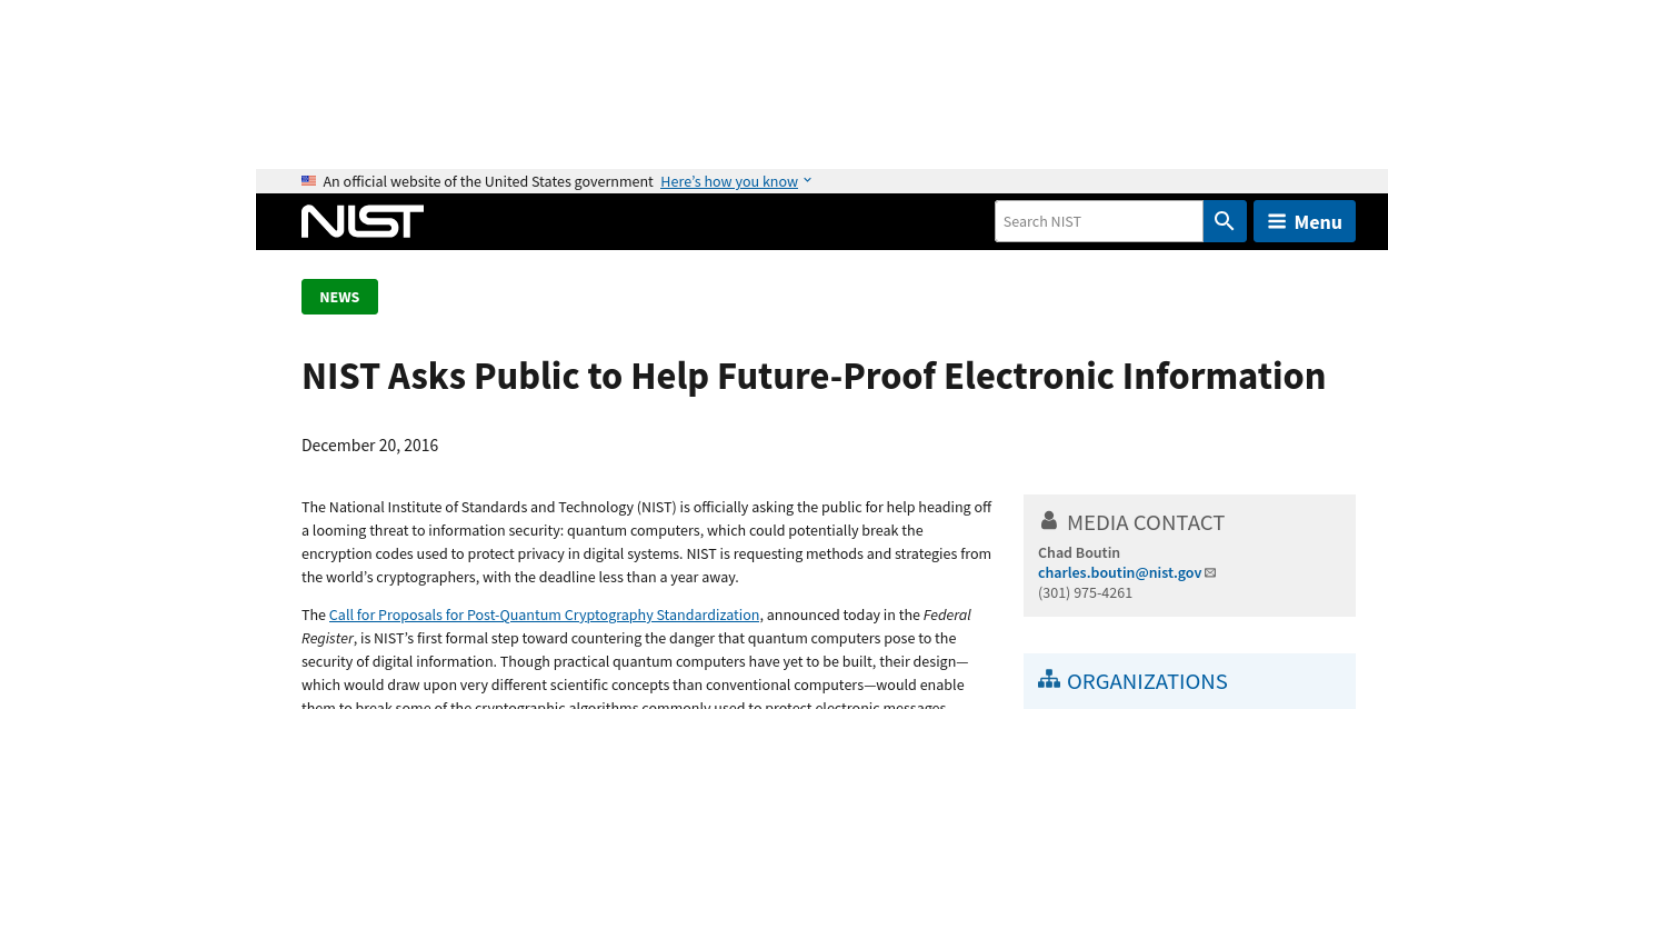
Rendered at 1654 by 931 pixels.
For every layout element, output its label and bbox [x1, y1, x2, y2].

picture [256, 169, 1388, 709]
